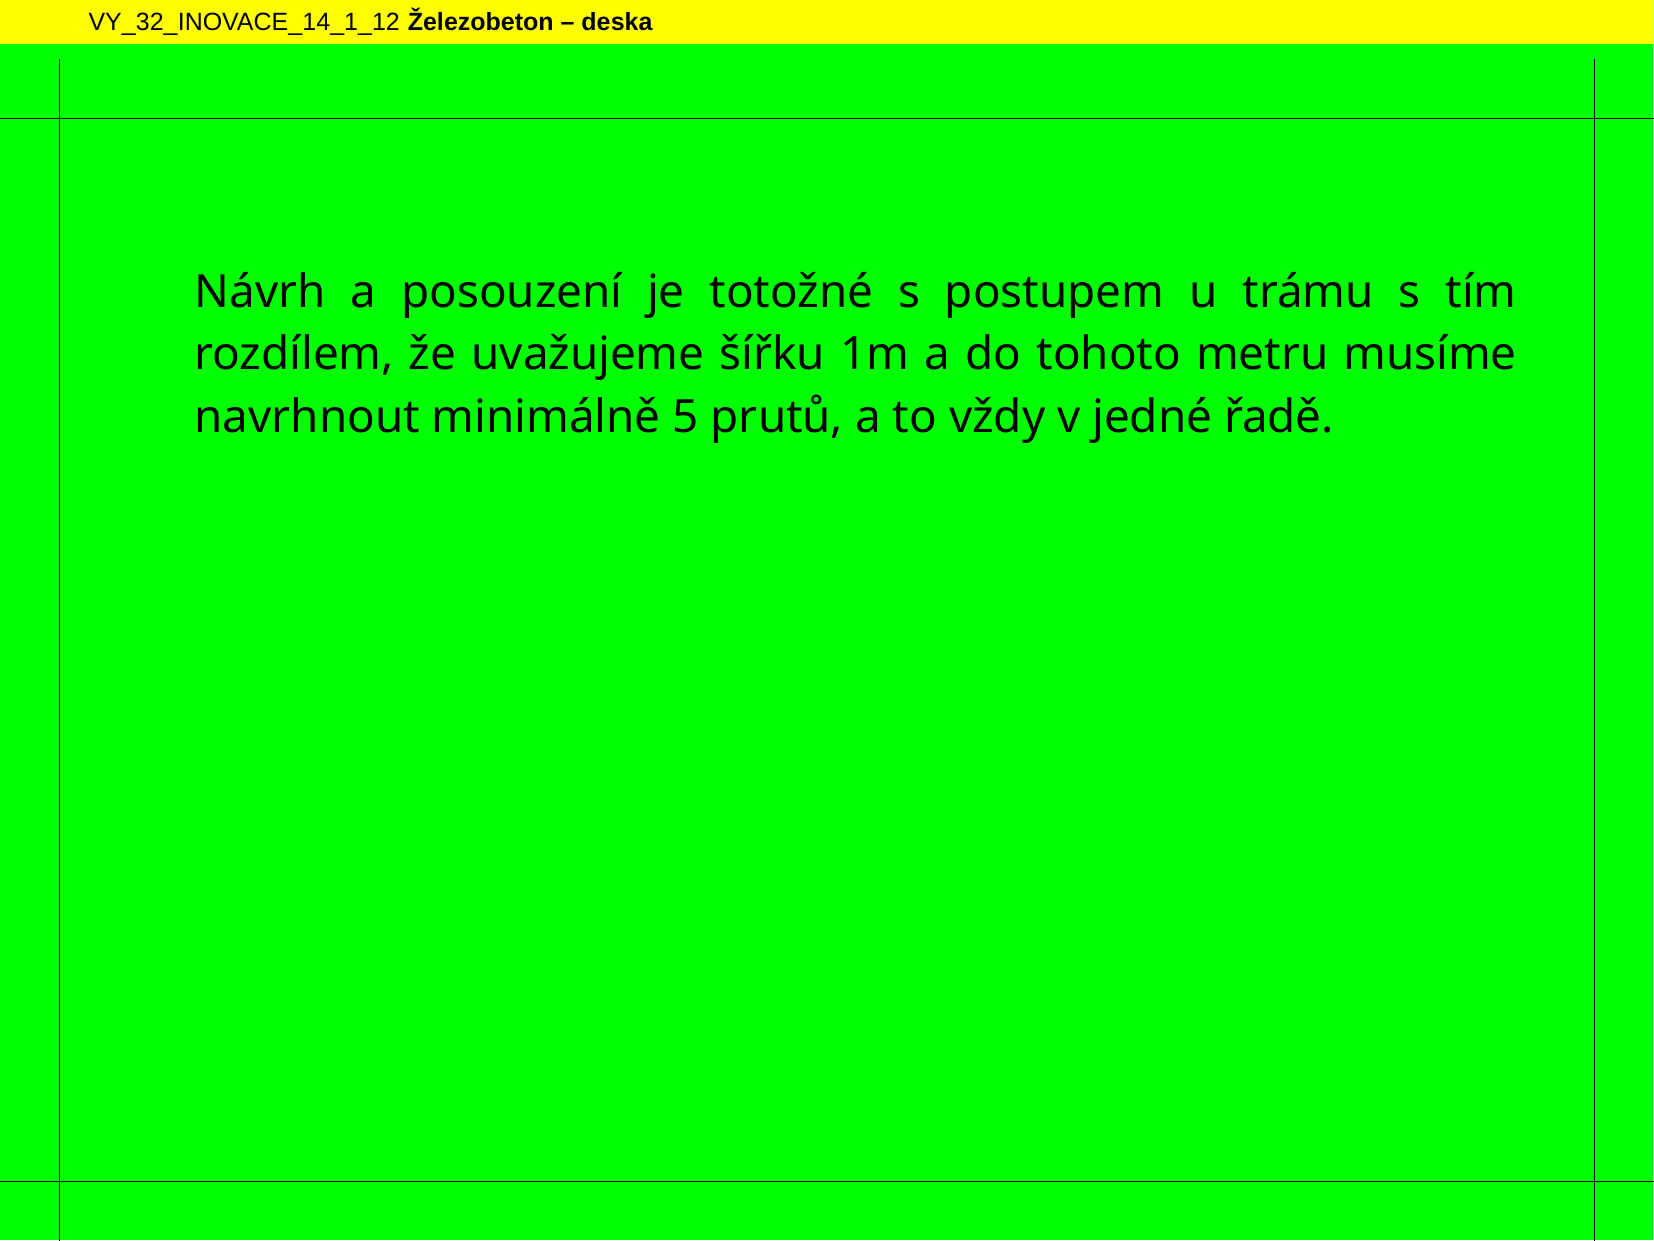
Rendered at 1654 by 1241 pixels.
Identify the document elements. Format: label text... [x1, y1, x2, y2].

text_box VY_32_INOVACE_14_1_12 Železobeton – deska [0, 0, 1654, 44]
text_box Návrh a posouzení je totožné s postupem u trámu s tím rozdílem, že uvažujeme šířku 1m a do tohoto metru musíme navrhnout minimálně 5 prutů, a to vždy v jedné řadě. [177, 247, 1536, 724]
